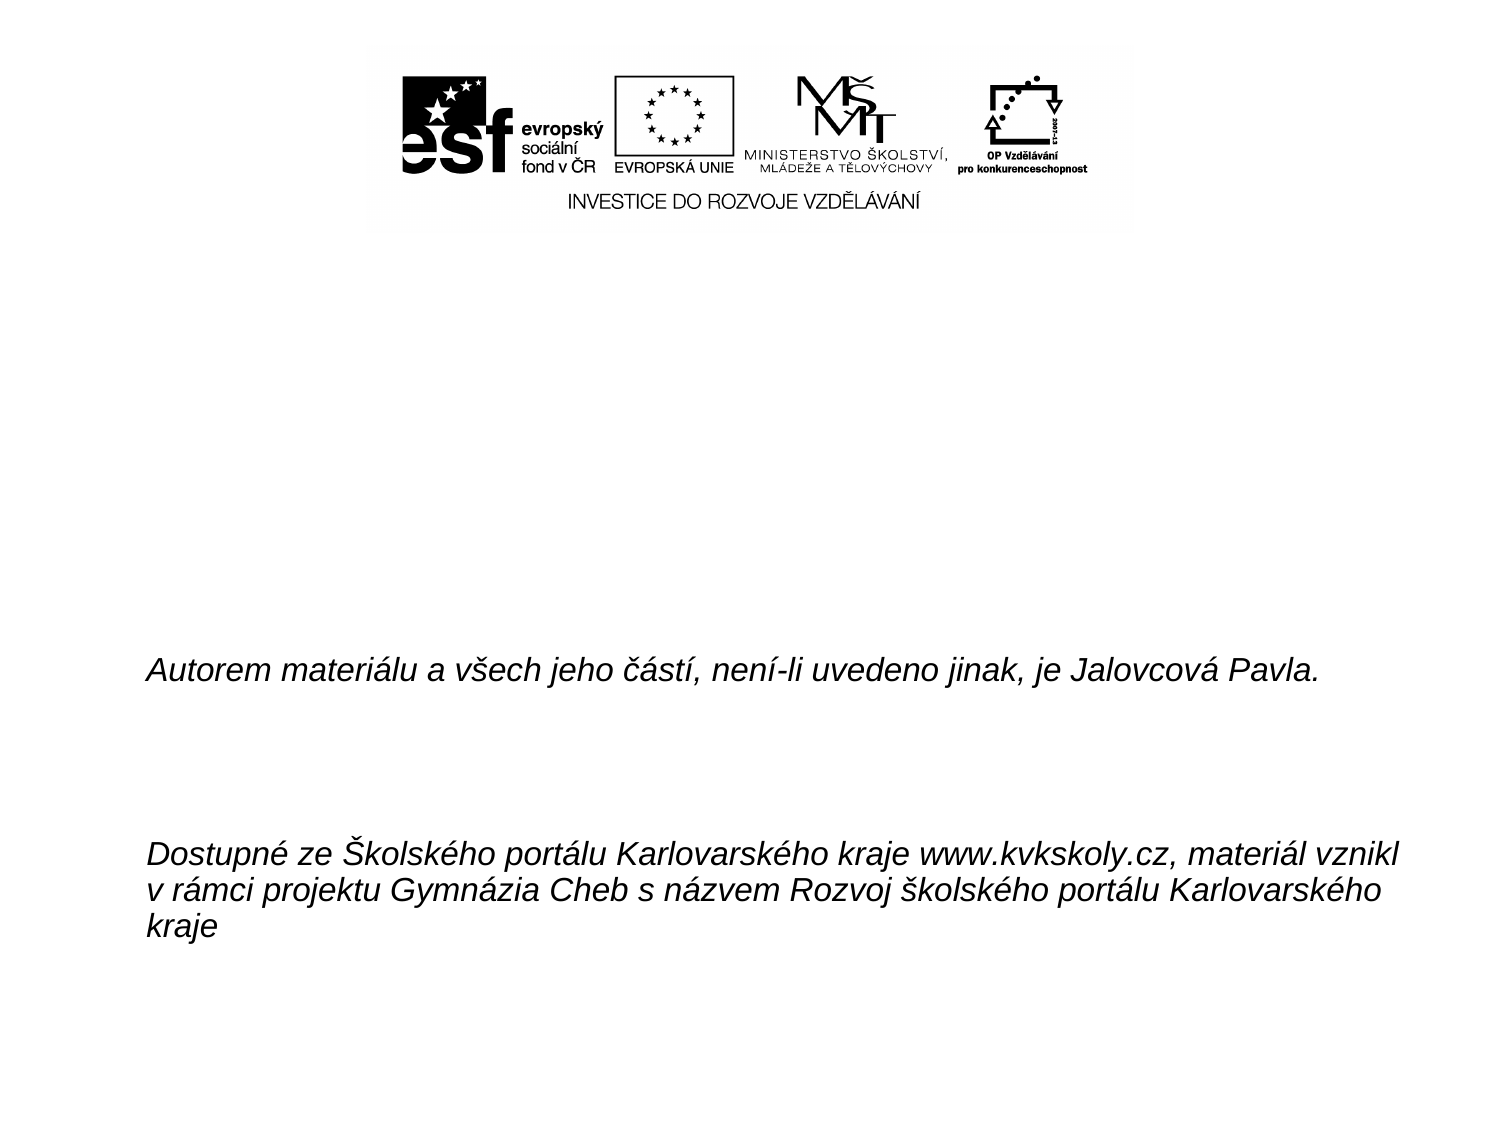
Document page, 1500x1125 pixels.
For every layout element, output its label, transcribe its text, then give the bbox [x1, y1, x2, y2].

picture [366, 45, 1134, 233]
list Autorem materiálu a všech jeho částí, není-li uvedeno jinak, je Jalovcová Pavla. Dostupné ze Školského portálu Karlovarského kraje www.kvkskoly.cz, materiál vznikl v rámci projektu Gymnázia Cheb s názvem Rozvoj školského portálu Karlovarského kraje [75, 262, 1426, 1006]
